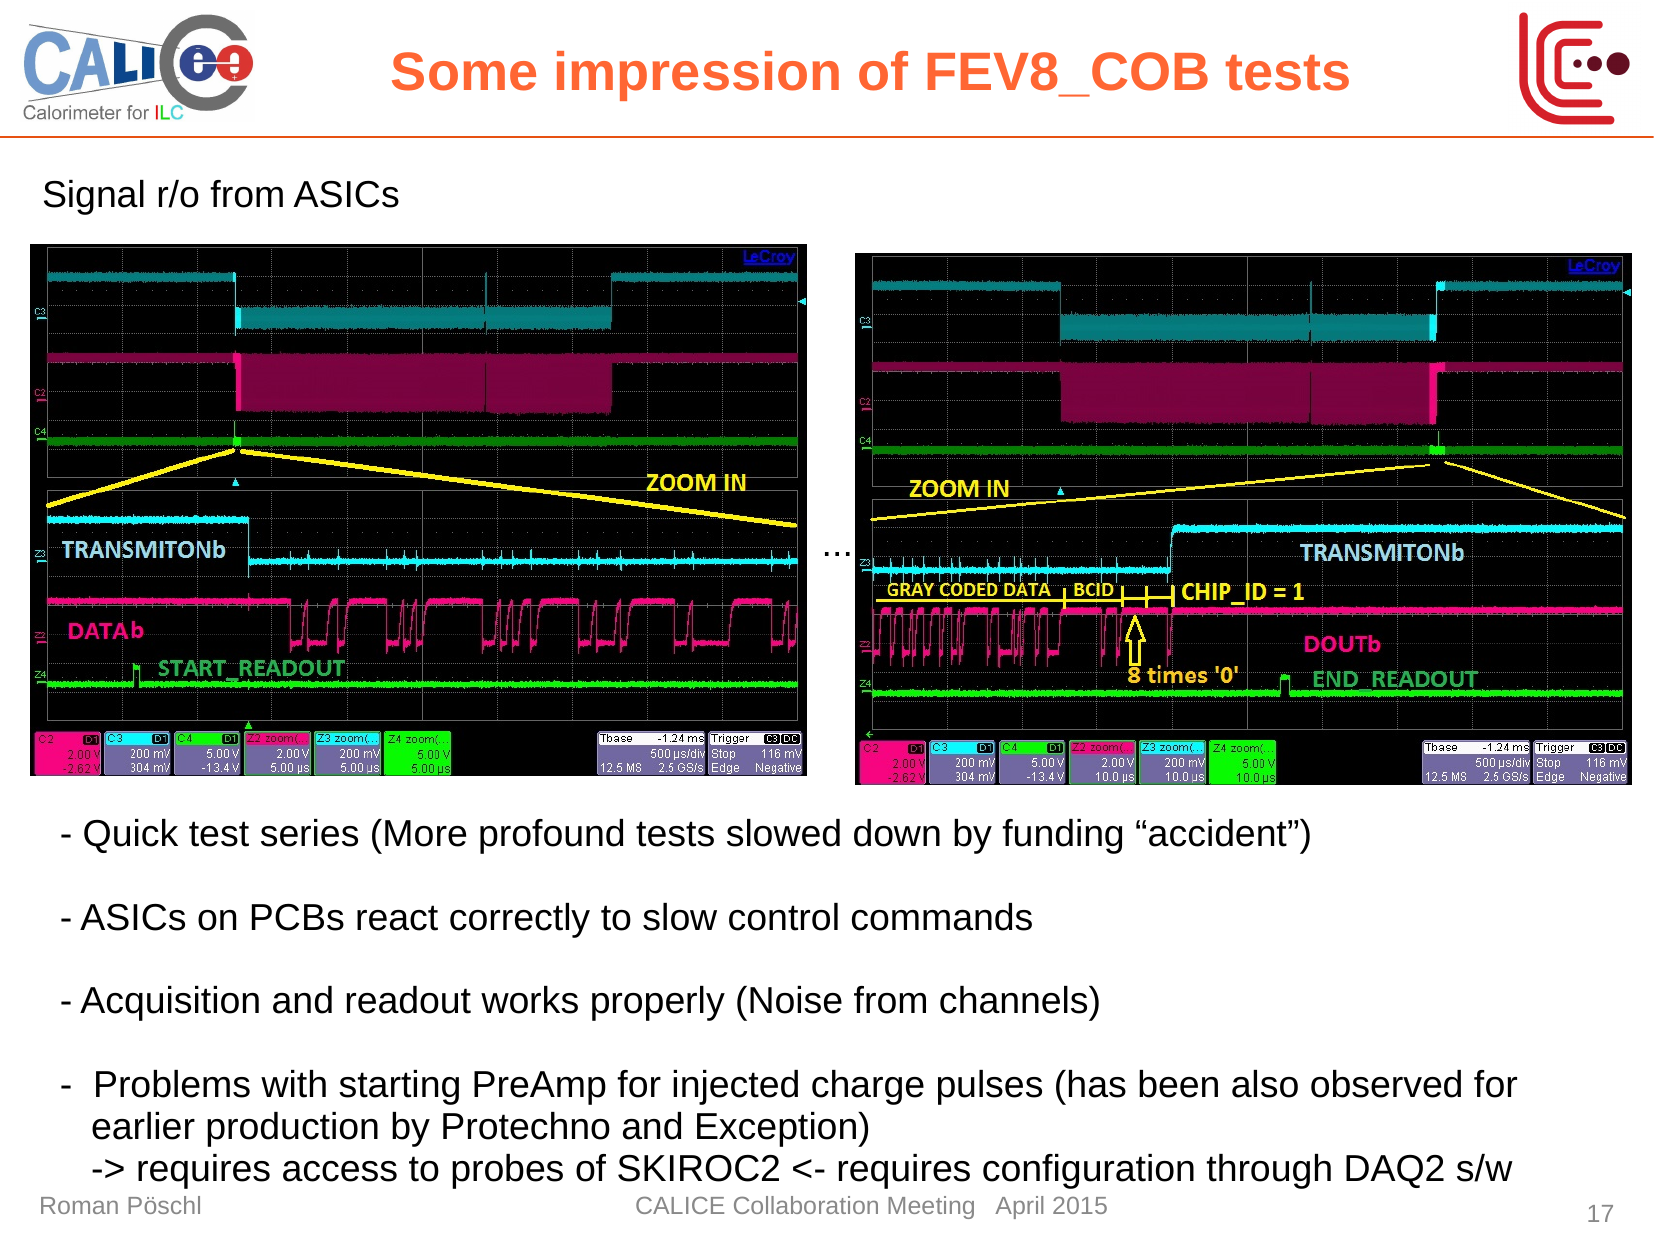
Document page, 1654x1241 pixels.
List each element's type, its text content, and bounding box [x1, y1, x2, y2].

title Some impression of FEV8_COB tests [128, 29, 1617, 113]
picture [20, 10, 255, 122]
picture [30, 244, 807, 776]
picture [855, 253, 1632, 785]
picture [1508, 2, 1641, 135]
text_box Signal r/o from ASICs [27, 165, 418, 223]
text_box ... [806, 514, 868, 572]
text_box - Quick test series (More profound tests slowed down by funding “accident”) - ASICs on PCBs react correctly to slow control commands - Acquisition and readout works properly (Noise from channels) - Problems with starting PreAmp for injected charge pulses (has been also observed for earlier production by Protechno and Exception) -> requires access to probes of SKIROC2 <- requires configuration through DAQ2 s/w [45, 804, 1551, 1198]
